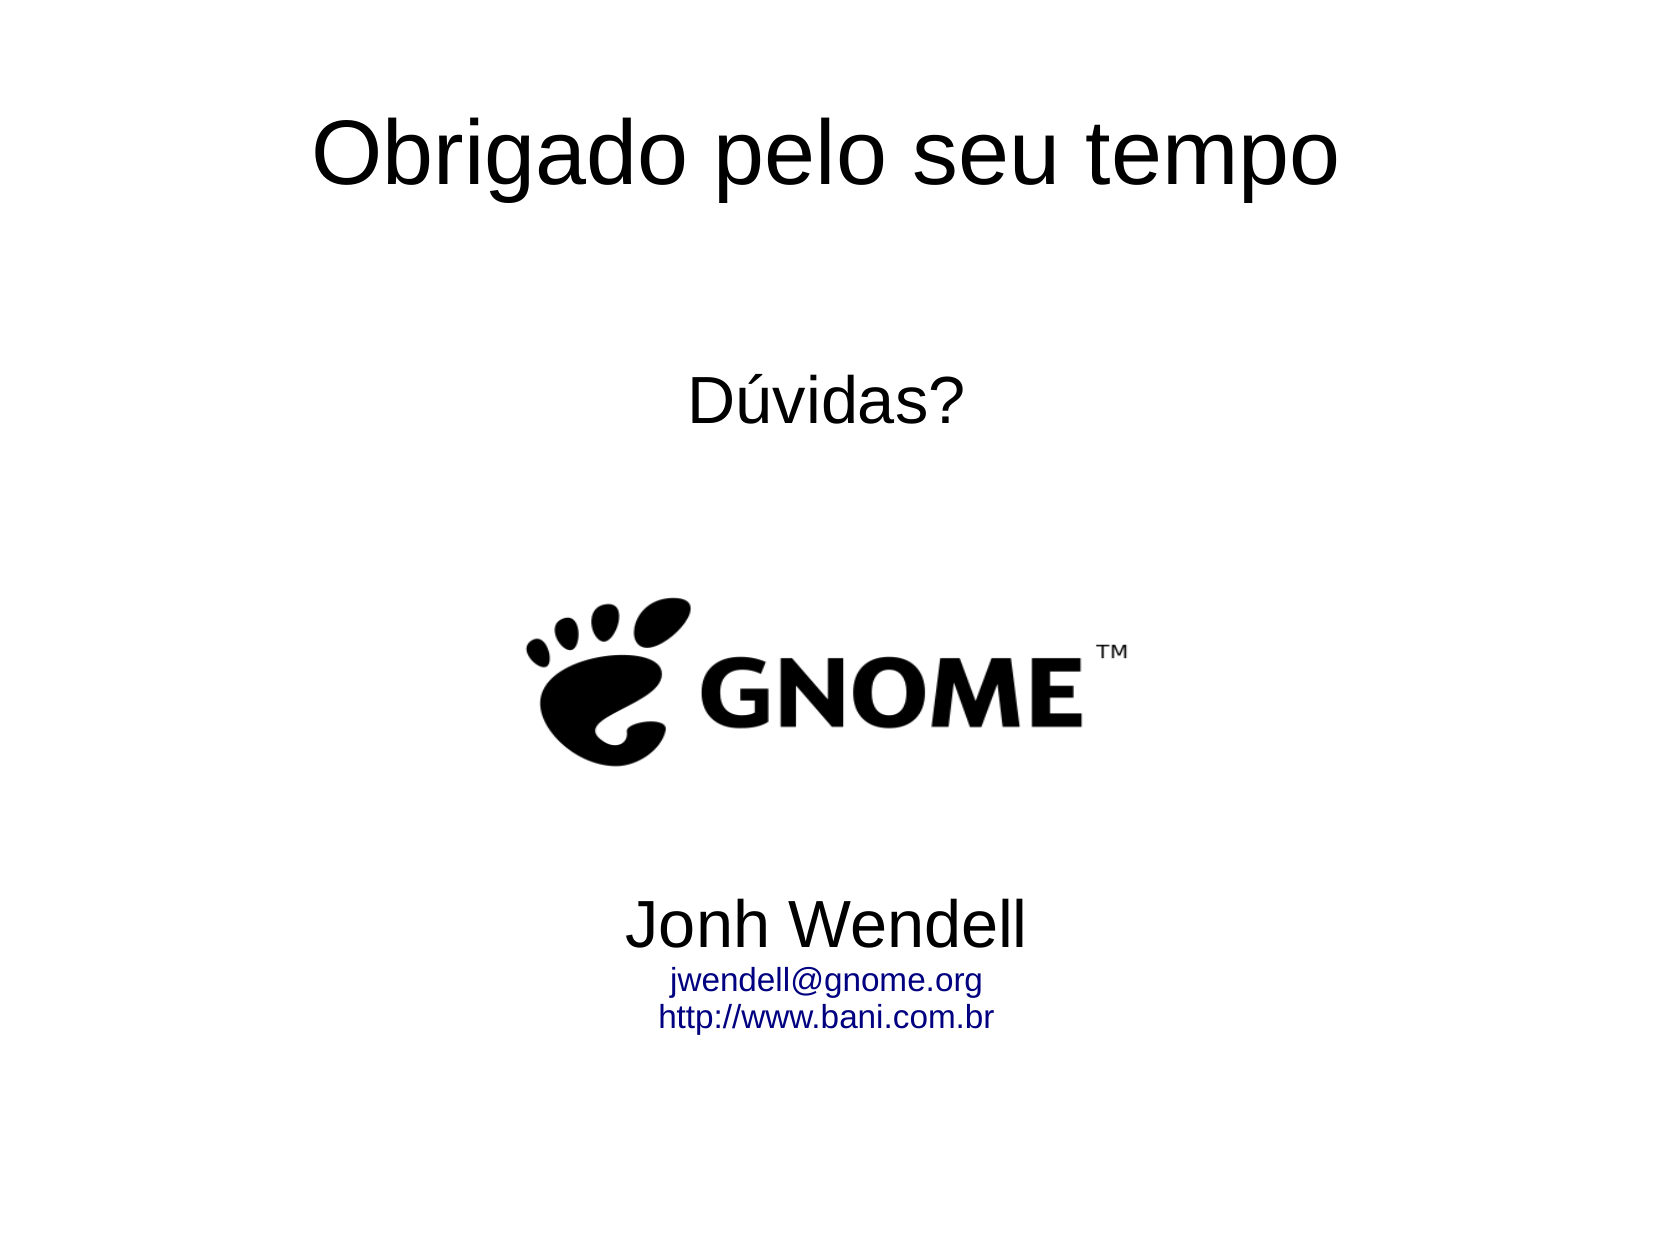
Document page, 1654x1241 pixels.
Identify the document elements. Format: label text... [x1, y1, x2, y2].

subtitle Dúvidas? Jonh Wendell jwendell@gnome.org http://www.bani.com.br [82, 297, 1571, 1102]
title Obrigado pelo seu tempo [82, 56, 1571, 250]
picture [517, 590, 1136, 774]
